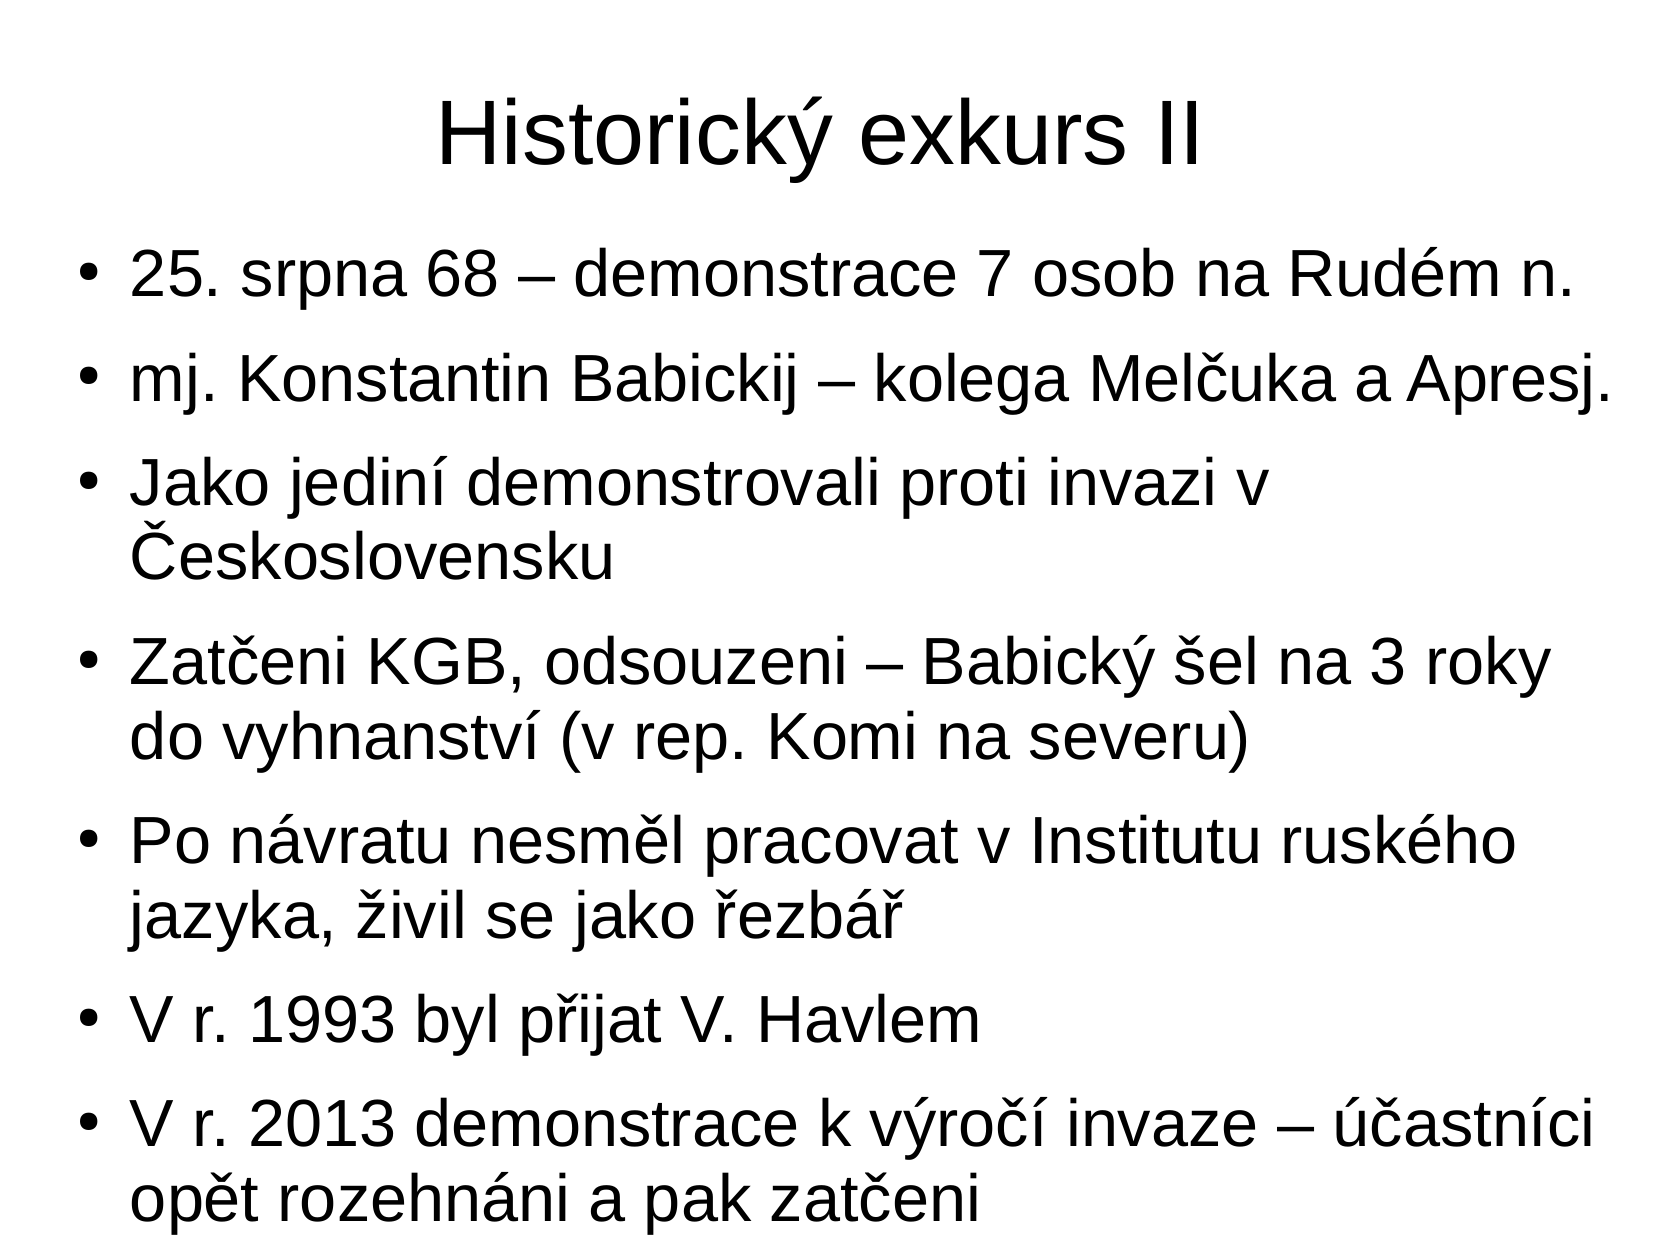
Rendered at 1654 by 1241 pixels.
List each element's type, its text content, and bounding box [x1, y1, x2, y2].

title Historický exkurs II [76, 29, 1565, 236]
list 25. srpna 68 – demonstrace 7 osob na Rudém n. mj. Konstantin Babickij – kolega Melčuka a Apresj. Jako jediní demonstrovali proti invazi v Československu Zatčeni KGB, odsouzeni – Babický šel na 3 roky do vyhnanství (v rep. Komi na severu) Po návratu nesměl pracovat v Institutu ruského jazyka, živil se jako řezbář V r. 1993 byl přijat V. Havlem V r. 2013 demonstrace k výročí invaze – účastníci opět rozehnáni a pak zatčeni [59, 236, 1625, 1236]
